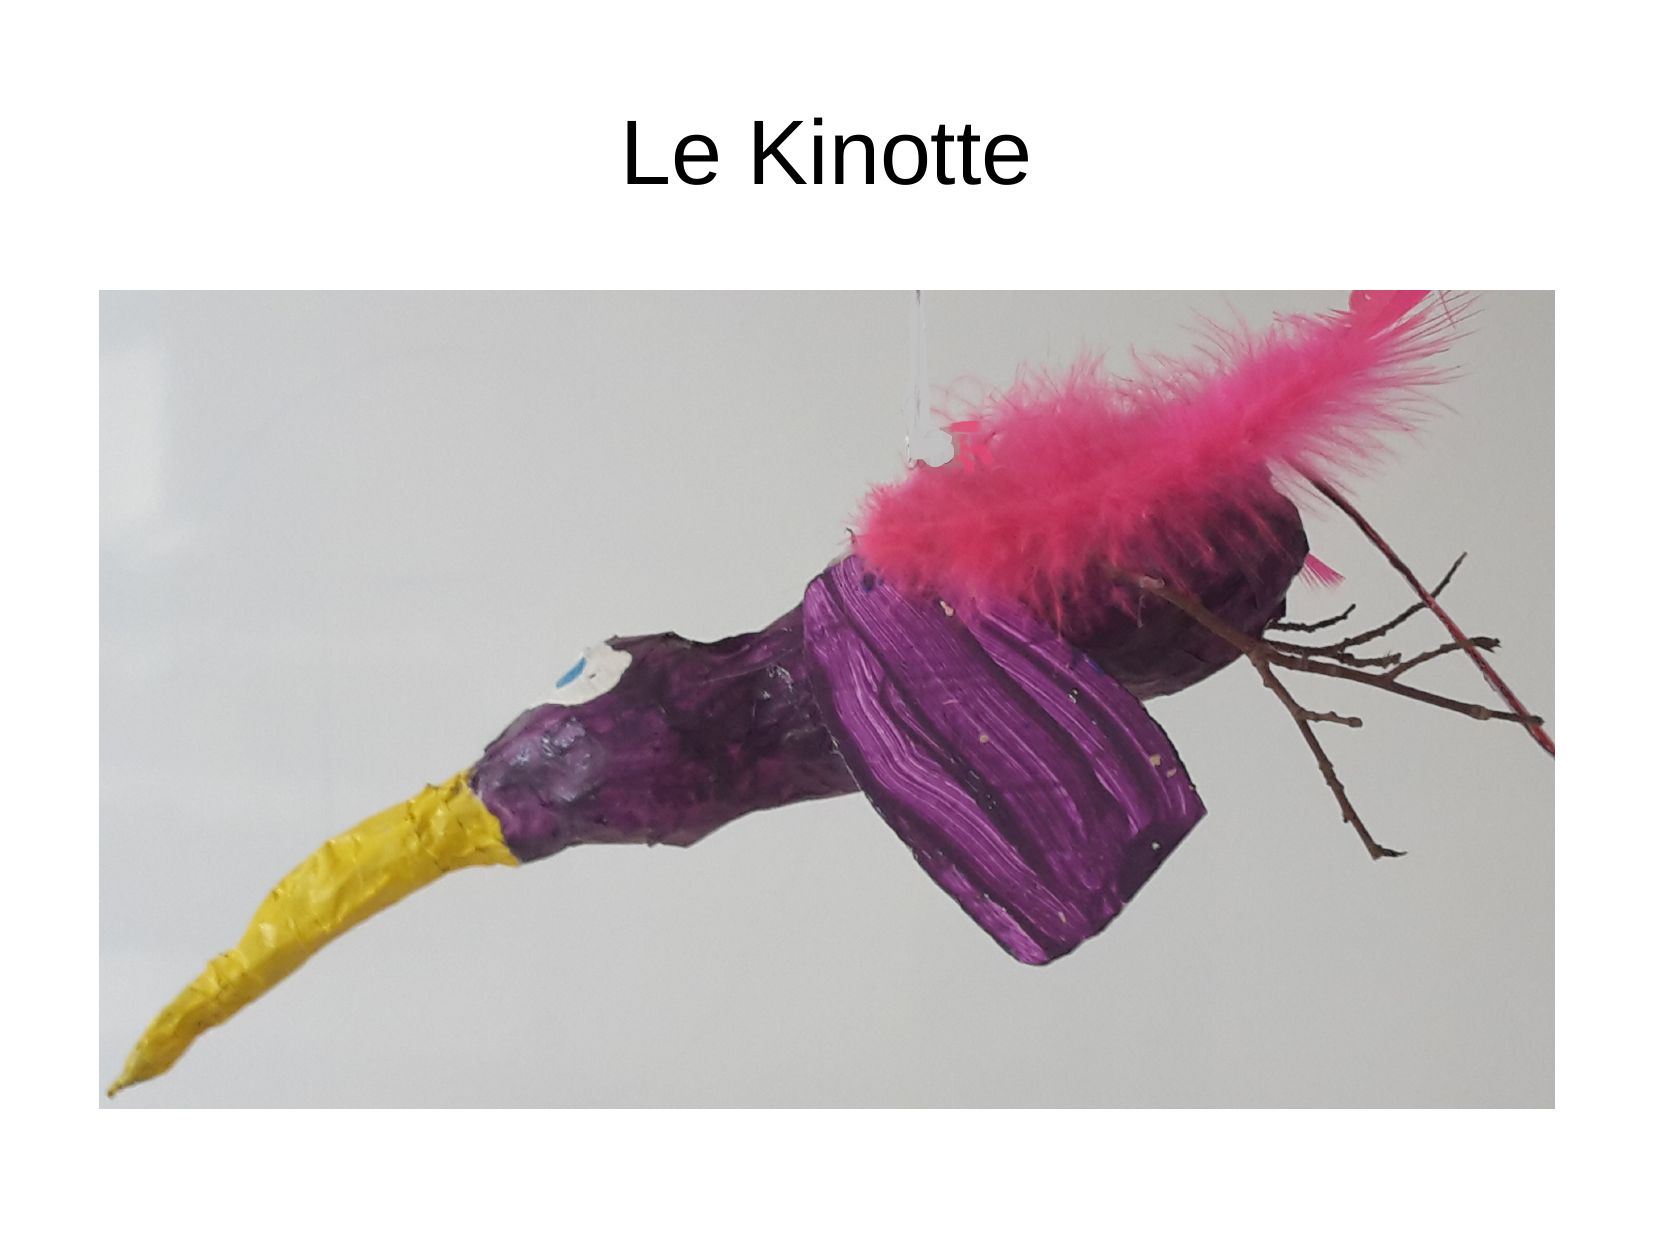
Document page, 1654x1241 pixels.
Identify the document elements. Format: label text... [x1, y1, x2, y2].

picture [99, 290, 1555, 1109]
title Le Kinotte [82, 49, 1571, 257]
